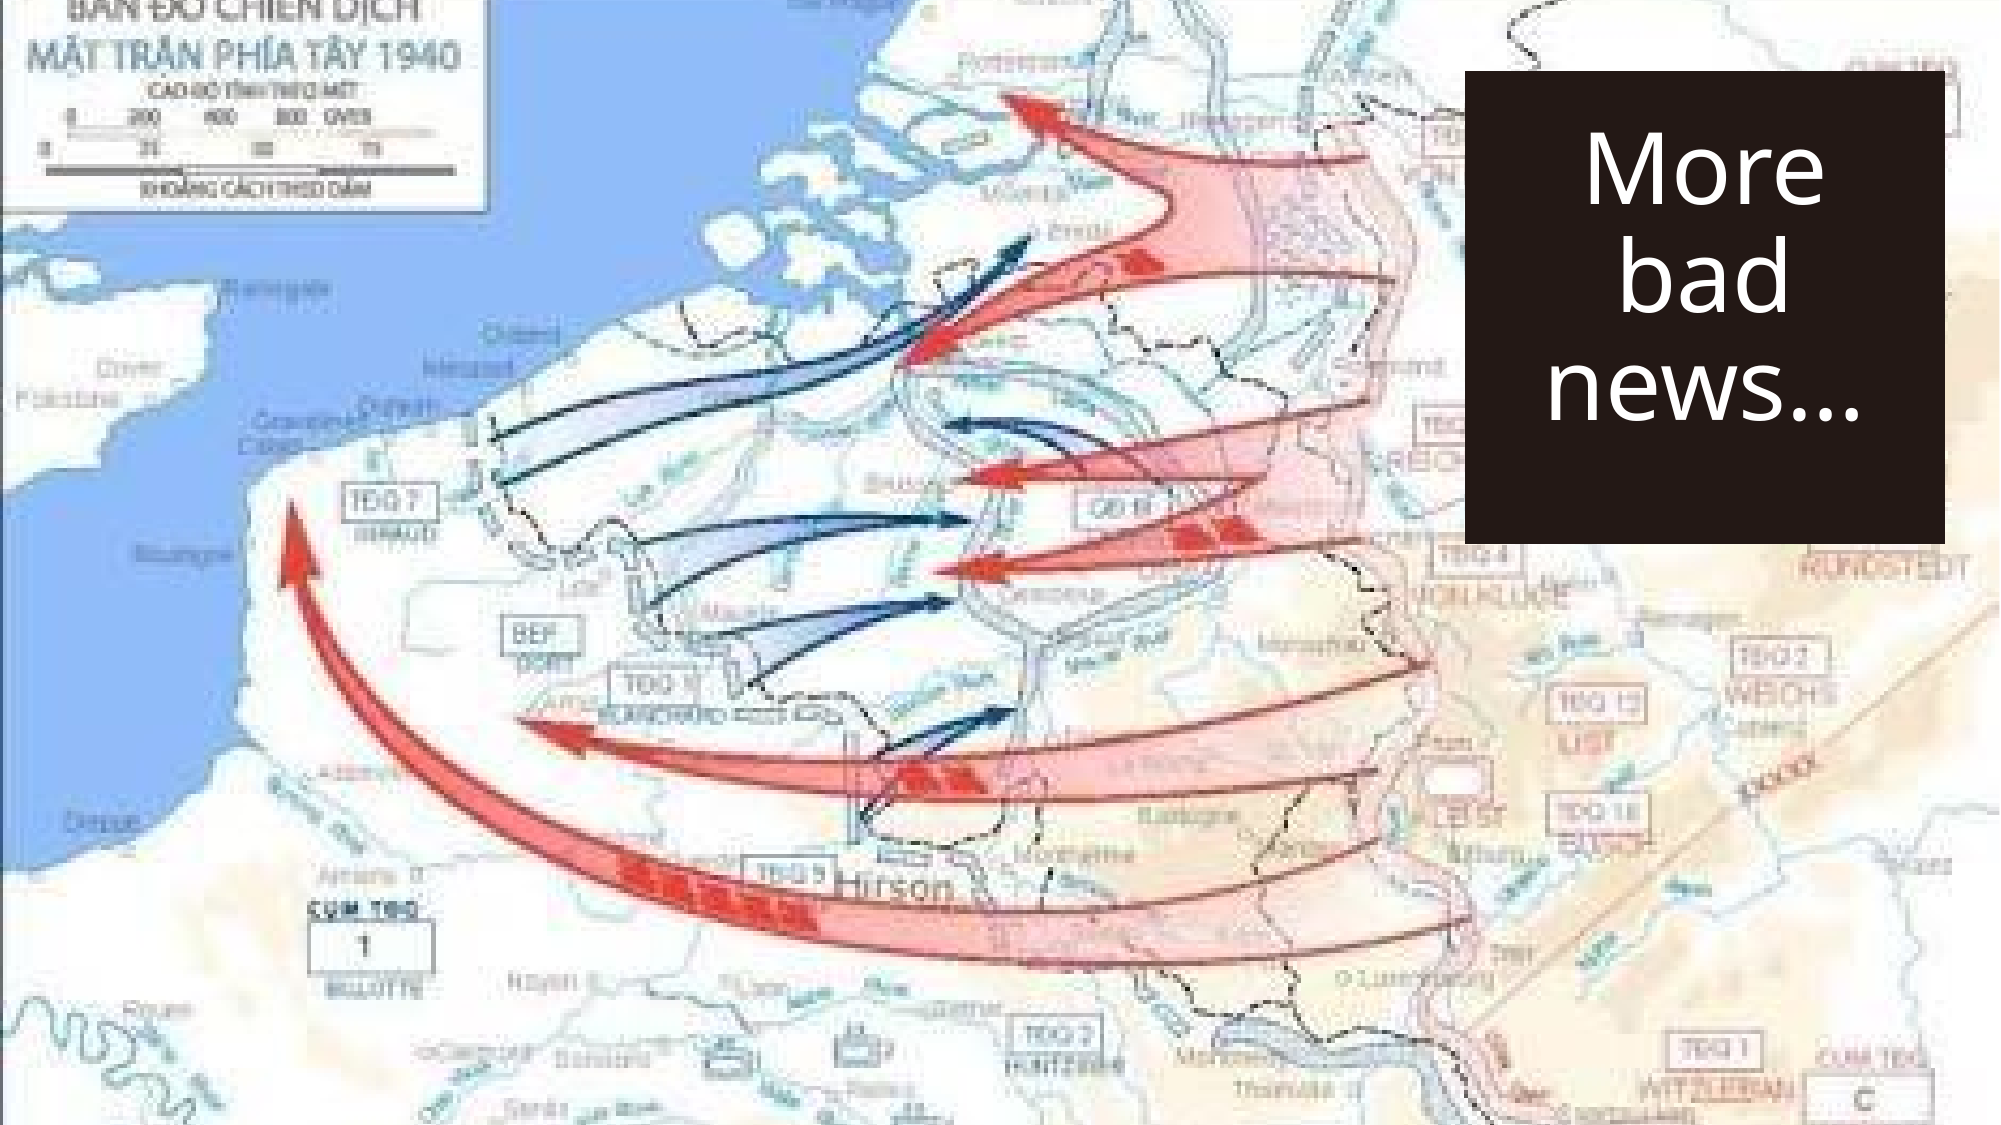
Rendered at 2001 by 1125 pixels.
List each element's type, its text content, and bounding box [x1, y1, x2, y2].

title More bad news… [1478, 85, 1931, 530]
picture [0, 0, 2000, 1125]
